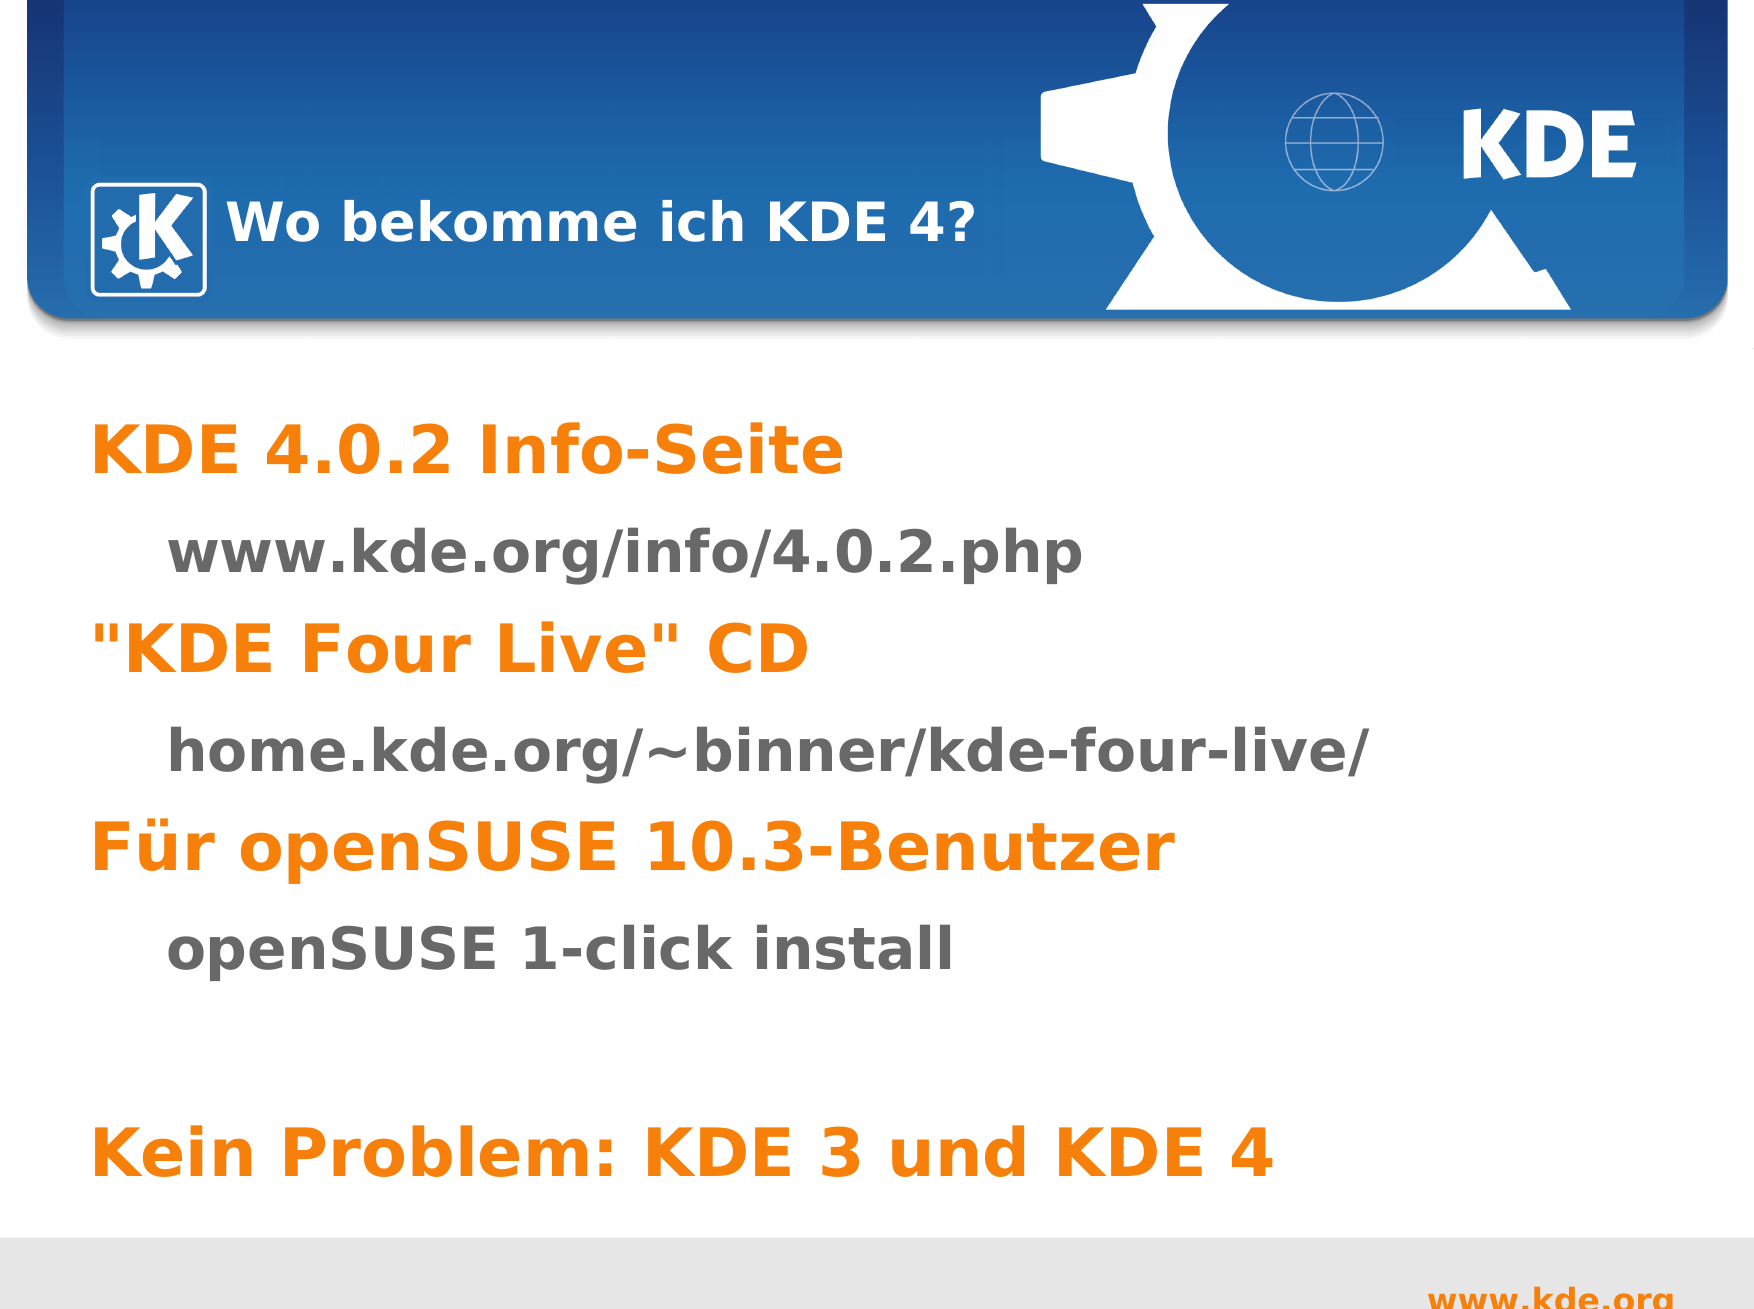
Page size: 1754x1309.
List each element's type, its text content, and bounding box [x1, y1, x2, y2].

picture [0, 0, 1754, 349]
list KDE 4.0.2 Info-Seite www.kde.org/info/4.0.2.php "KDE Four Live" CD home.kde.org/~binner/kde-four-live/ Für openSUSE 10.3-Benutzer openSUSE 1-click install Kein Problem: KDE 3 und KDE 4 [71, 411, 1651, 1193]
title Wo bekomme ich KDE 4? [225, 181, 1126, 265]
